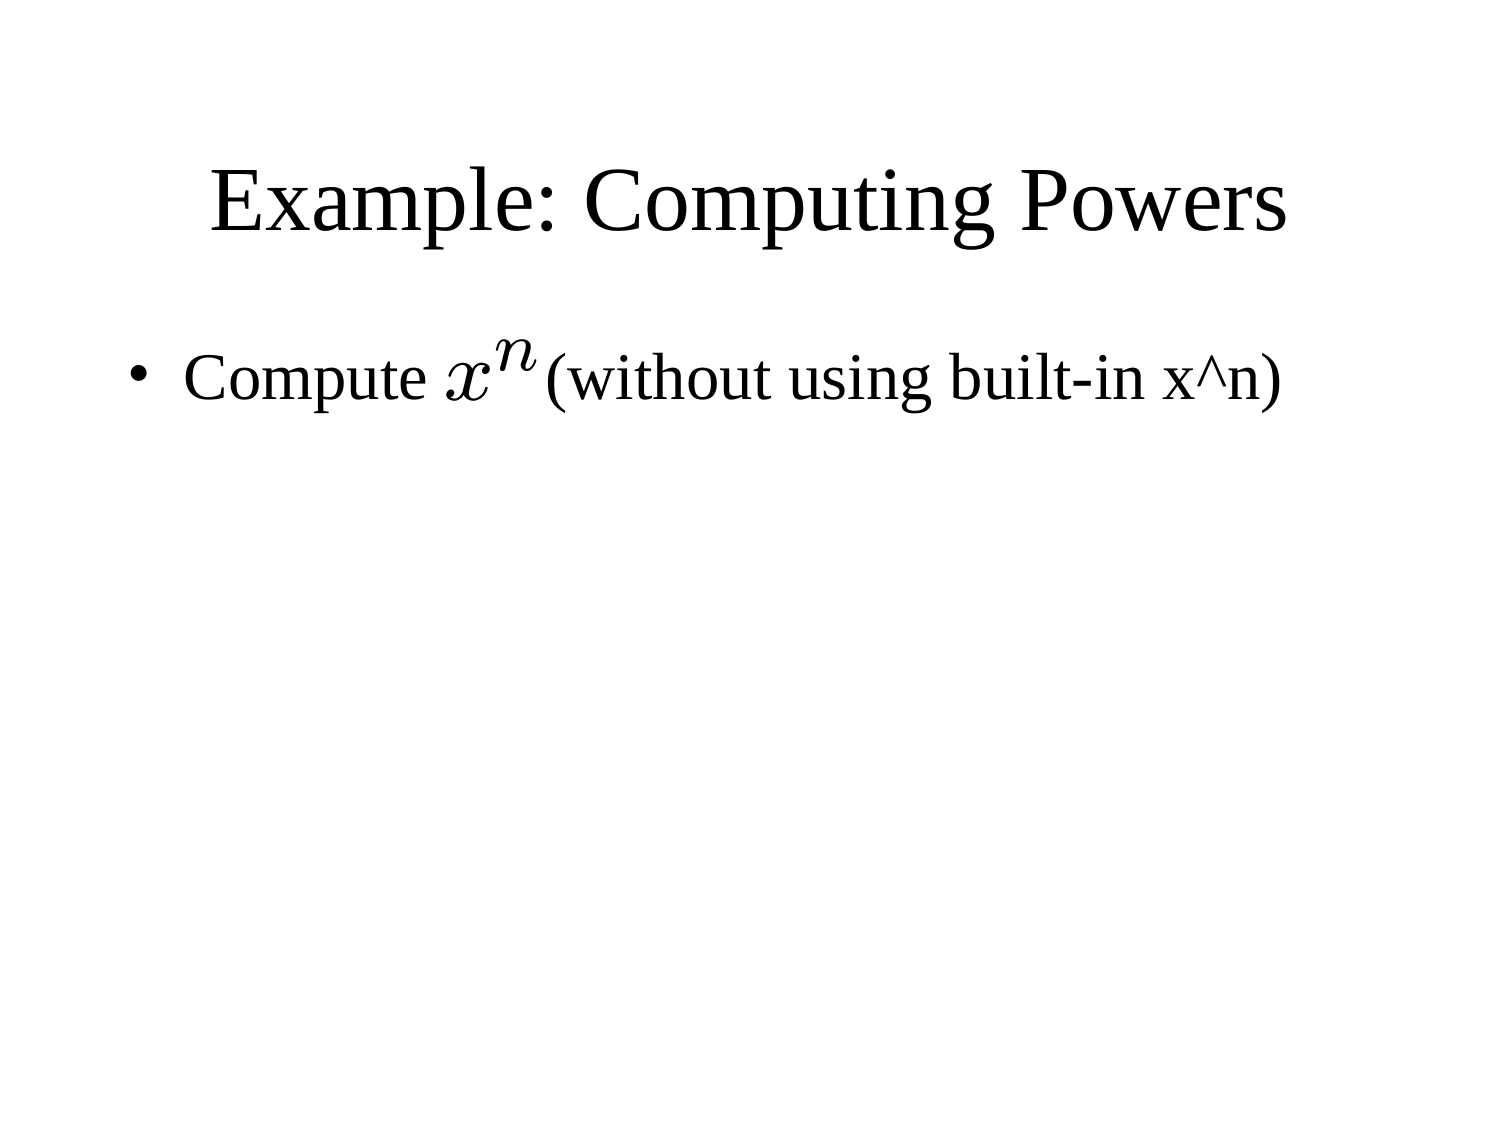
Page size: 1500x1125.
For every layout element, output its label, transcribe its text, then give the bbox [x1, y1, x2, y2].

title Example: Computing Powers [112, 99, 1388, 288]
picture [442, 337, 539, 401]
list Compute (without using built-in x^n) [112, 324, 1388, 1000]
